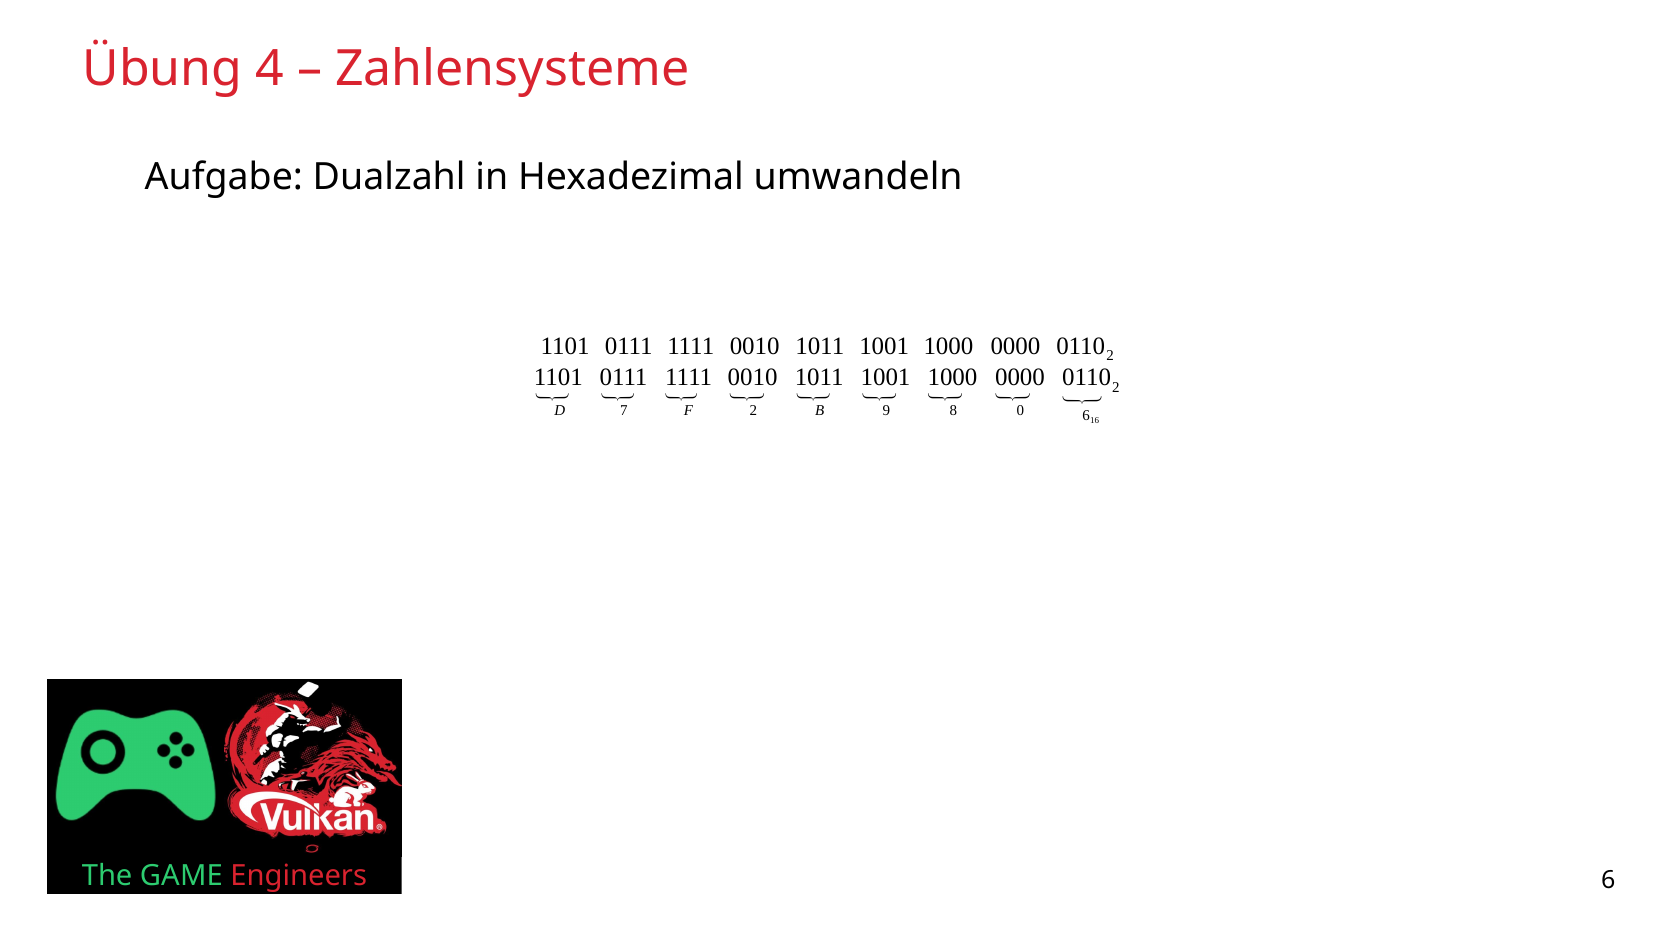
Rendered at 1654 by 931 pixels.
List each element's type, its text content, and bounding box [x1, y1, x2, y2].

picture [47, 679, 402, 857]
chart [527, 332, 1126, 426]
text_box Aufgabe: Dualzahl in Hexadezimal umwandeln [129, 141, 1489, 245]
title Übung 4 – Zahlensysteme [82, 36, 1571, 96]
